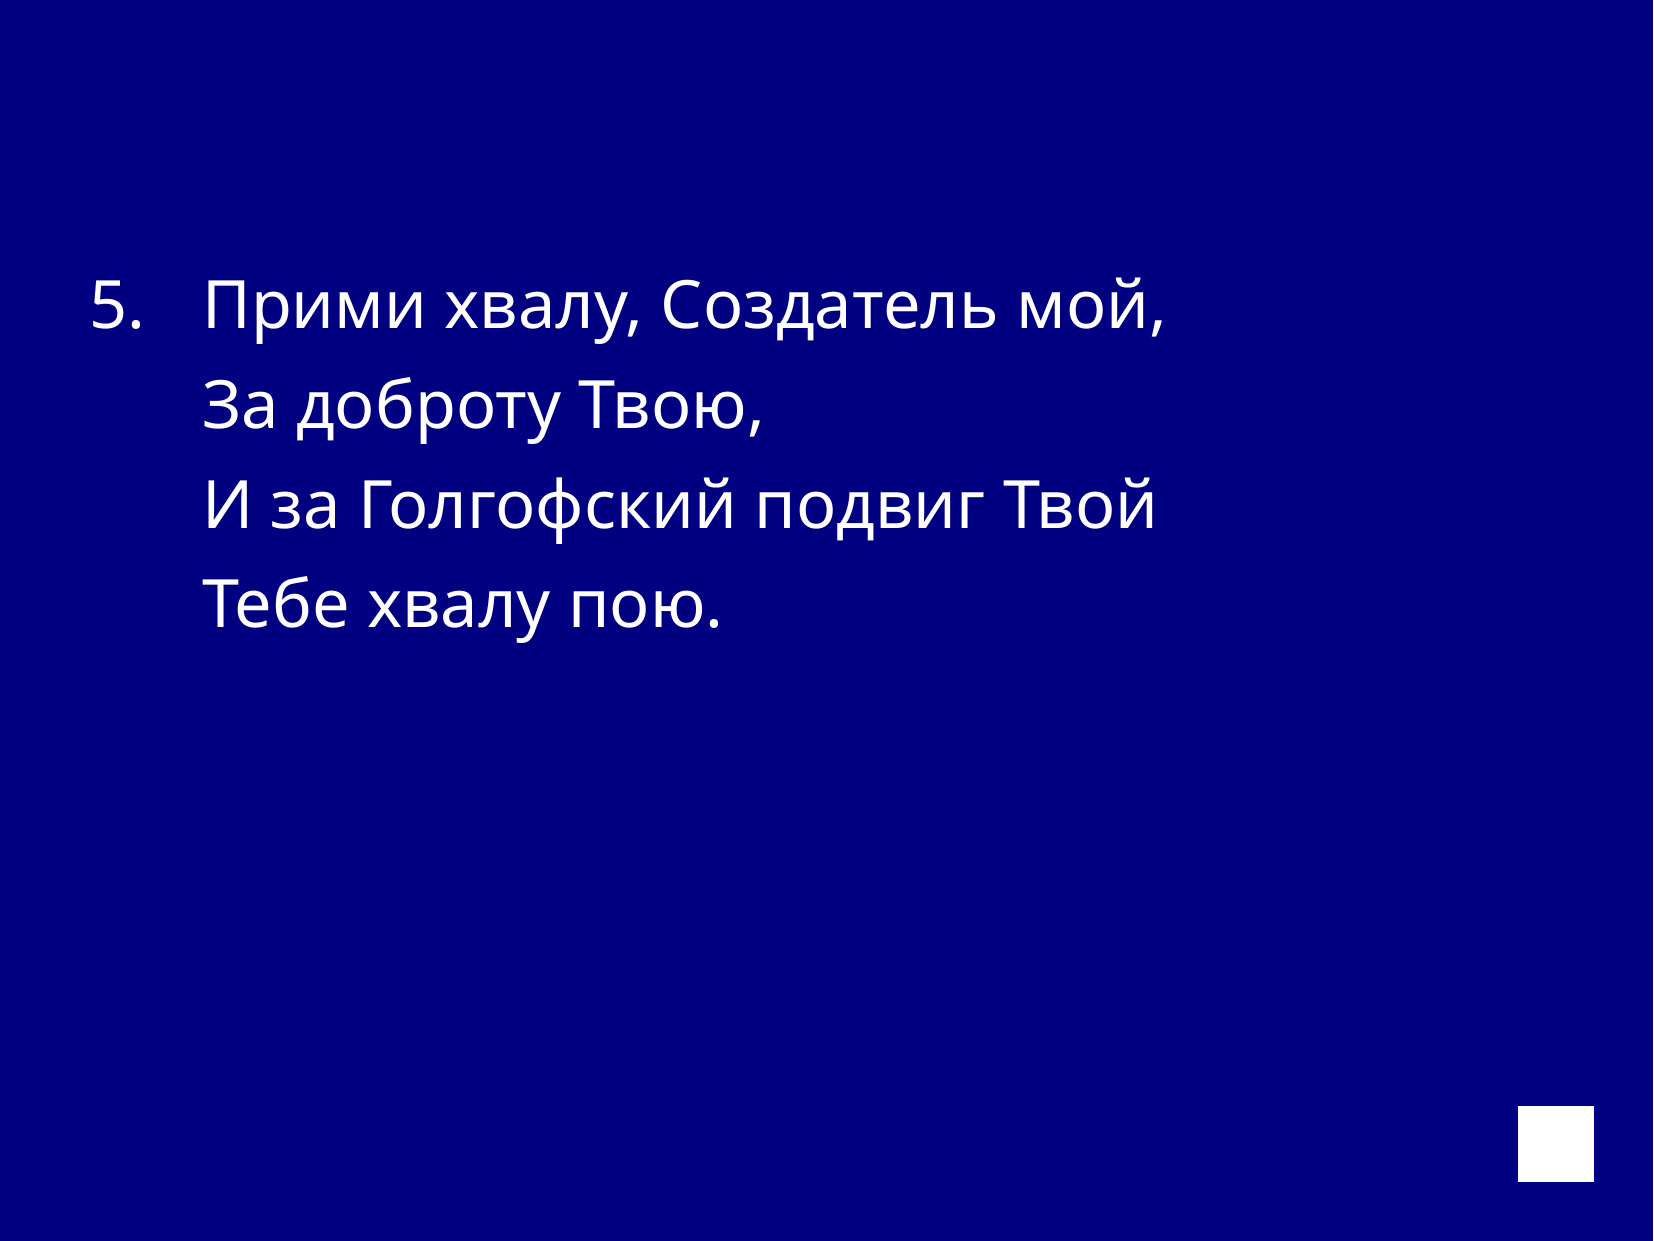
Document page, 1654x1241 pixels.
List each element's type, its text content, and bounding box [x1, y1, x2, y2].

text_box [1518, 1106, 1594, 1182]
text_box 5. Прими хвалу, Создатель мой, За доброту Твою, И за Голгофский подвиг Твой Тебе хвалу пою. [75, 150, 1576, 1163]
